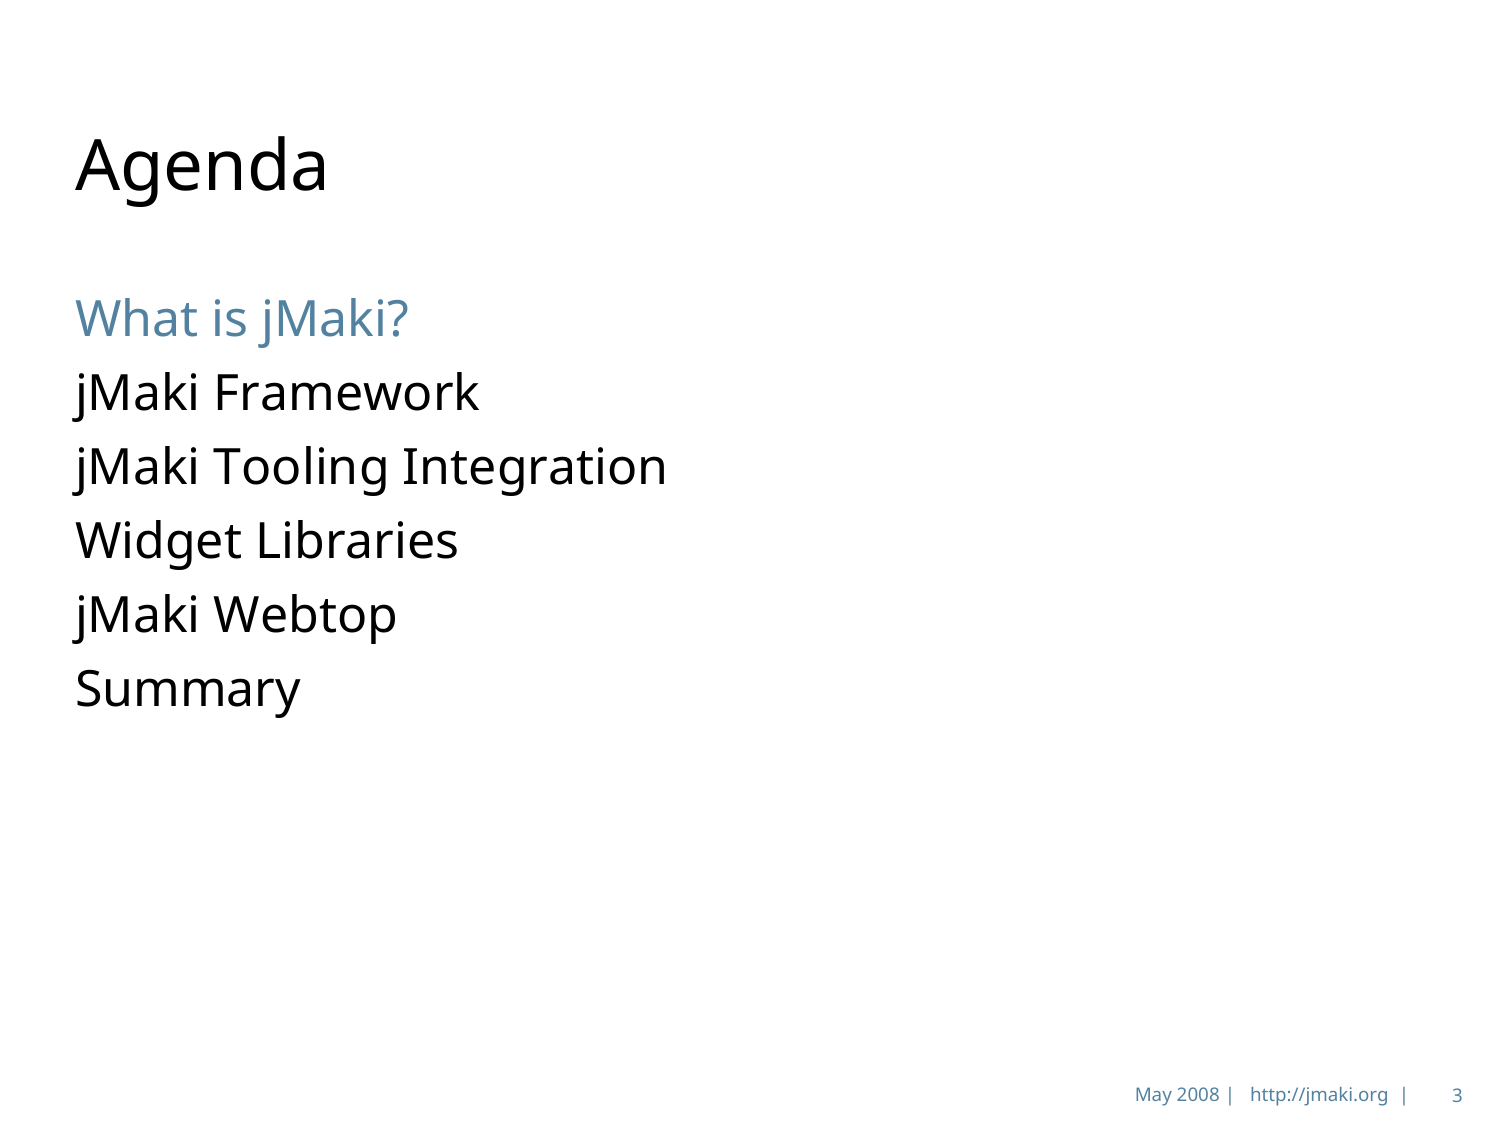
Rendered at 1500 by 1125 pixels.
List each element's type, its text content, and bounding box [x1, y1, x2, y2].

title Agenda [75, 124, 1426, 287]
list What is jMaki? jMaki Framework jMaki Tooling Integration Widget Libraries jMaki Webtop Summary [75, 287, 1426, 1005]
